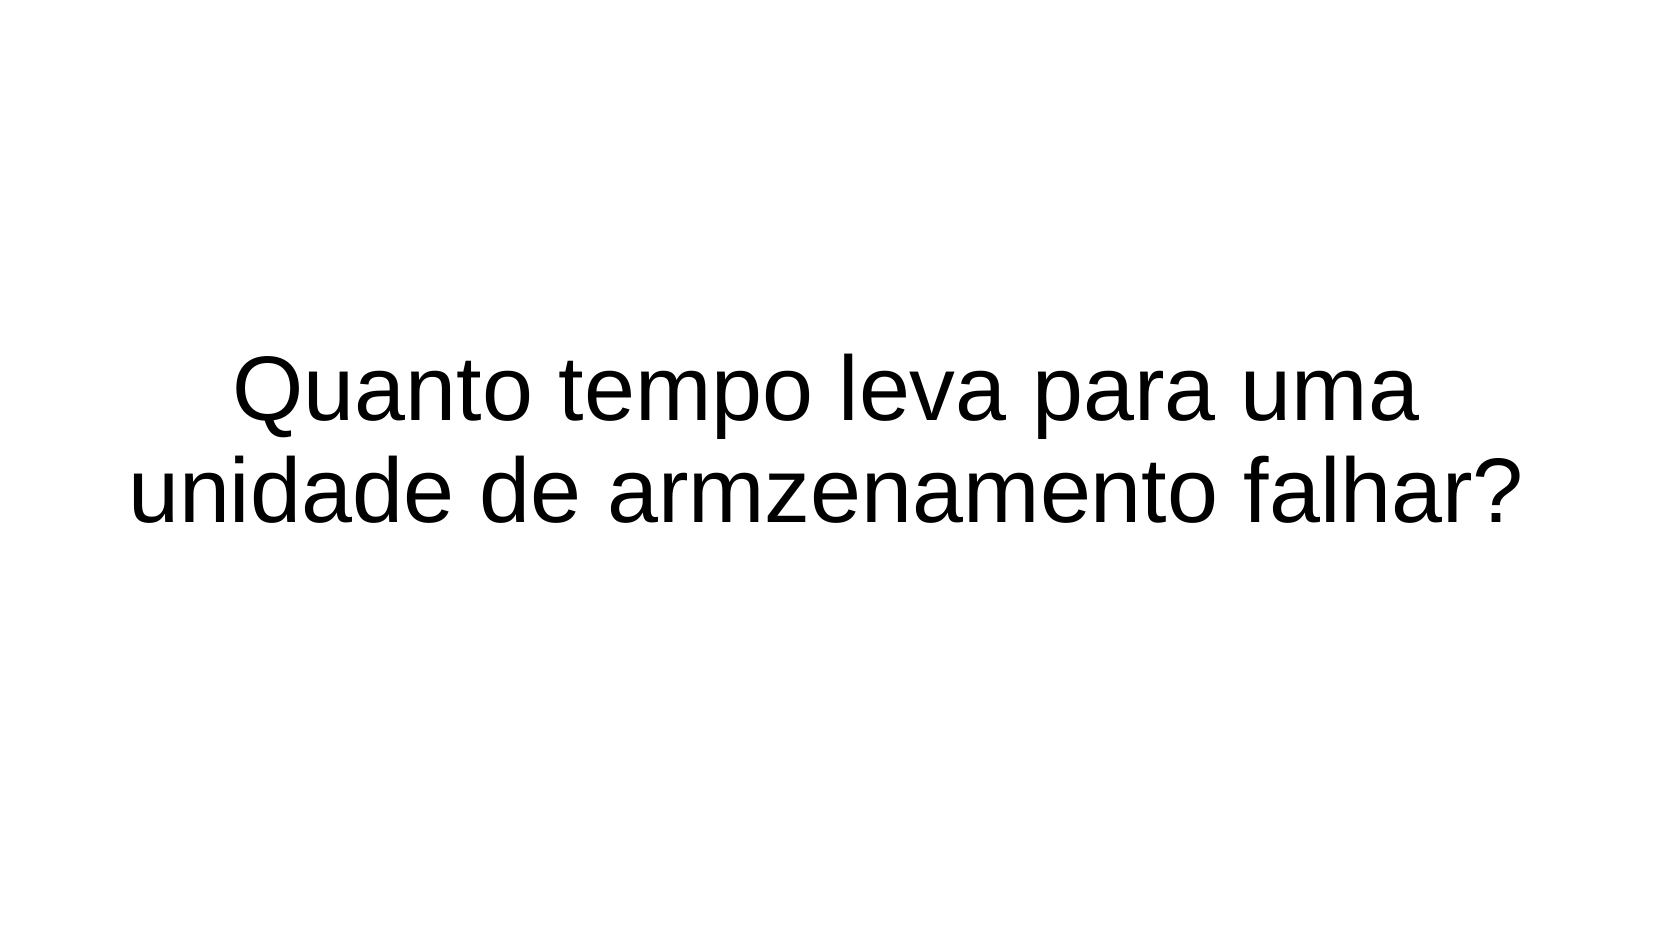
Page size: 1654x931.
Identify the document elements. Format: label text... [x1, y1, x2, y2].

title Quanto tempo leva para uma unidade de armzenamento falhar? [82, 336, 1571, 543]
